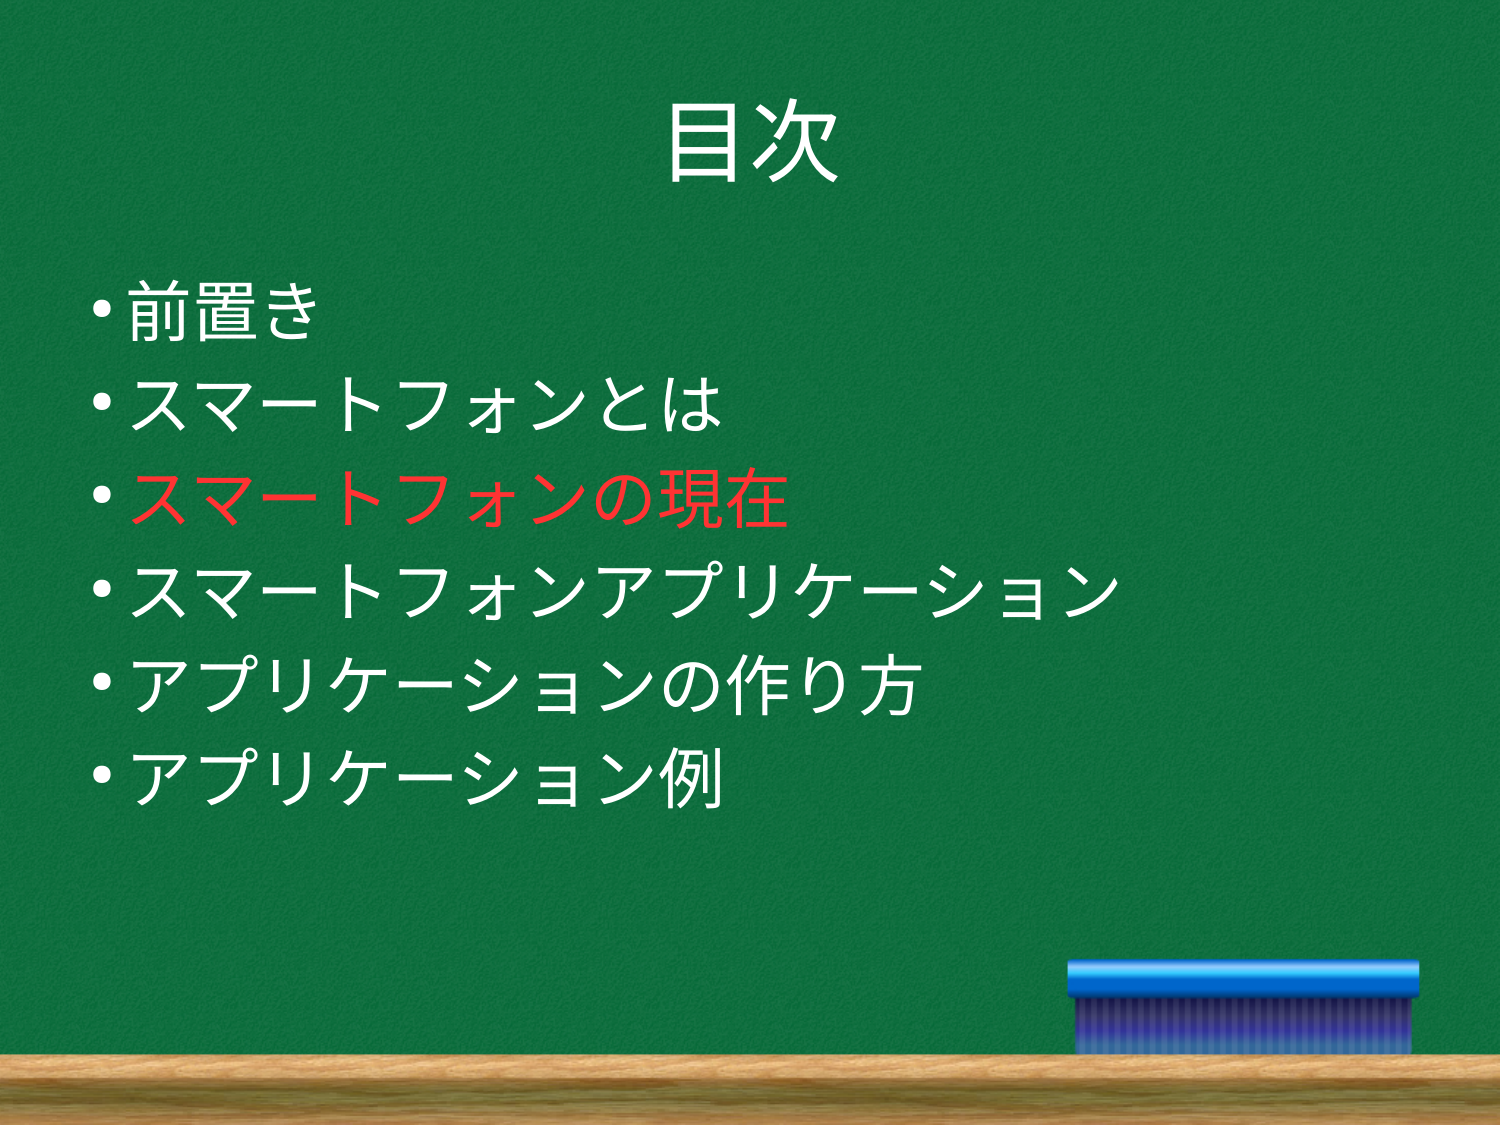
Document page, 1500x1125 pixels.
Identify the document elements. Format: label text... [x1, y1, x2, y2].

picture [0, 0, 1500, 1125]
title 目次 [75, 45, 1425, 233]
list 前置き スマートフォンとは スマートフォンの現在 スマートフォンアプリケーション アプリケーションの作り方 アプリケーション例 [75, 262, 1425, 1005]
